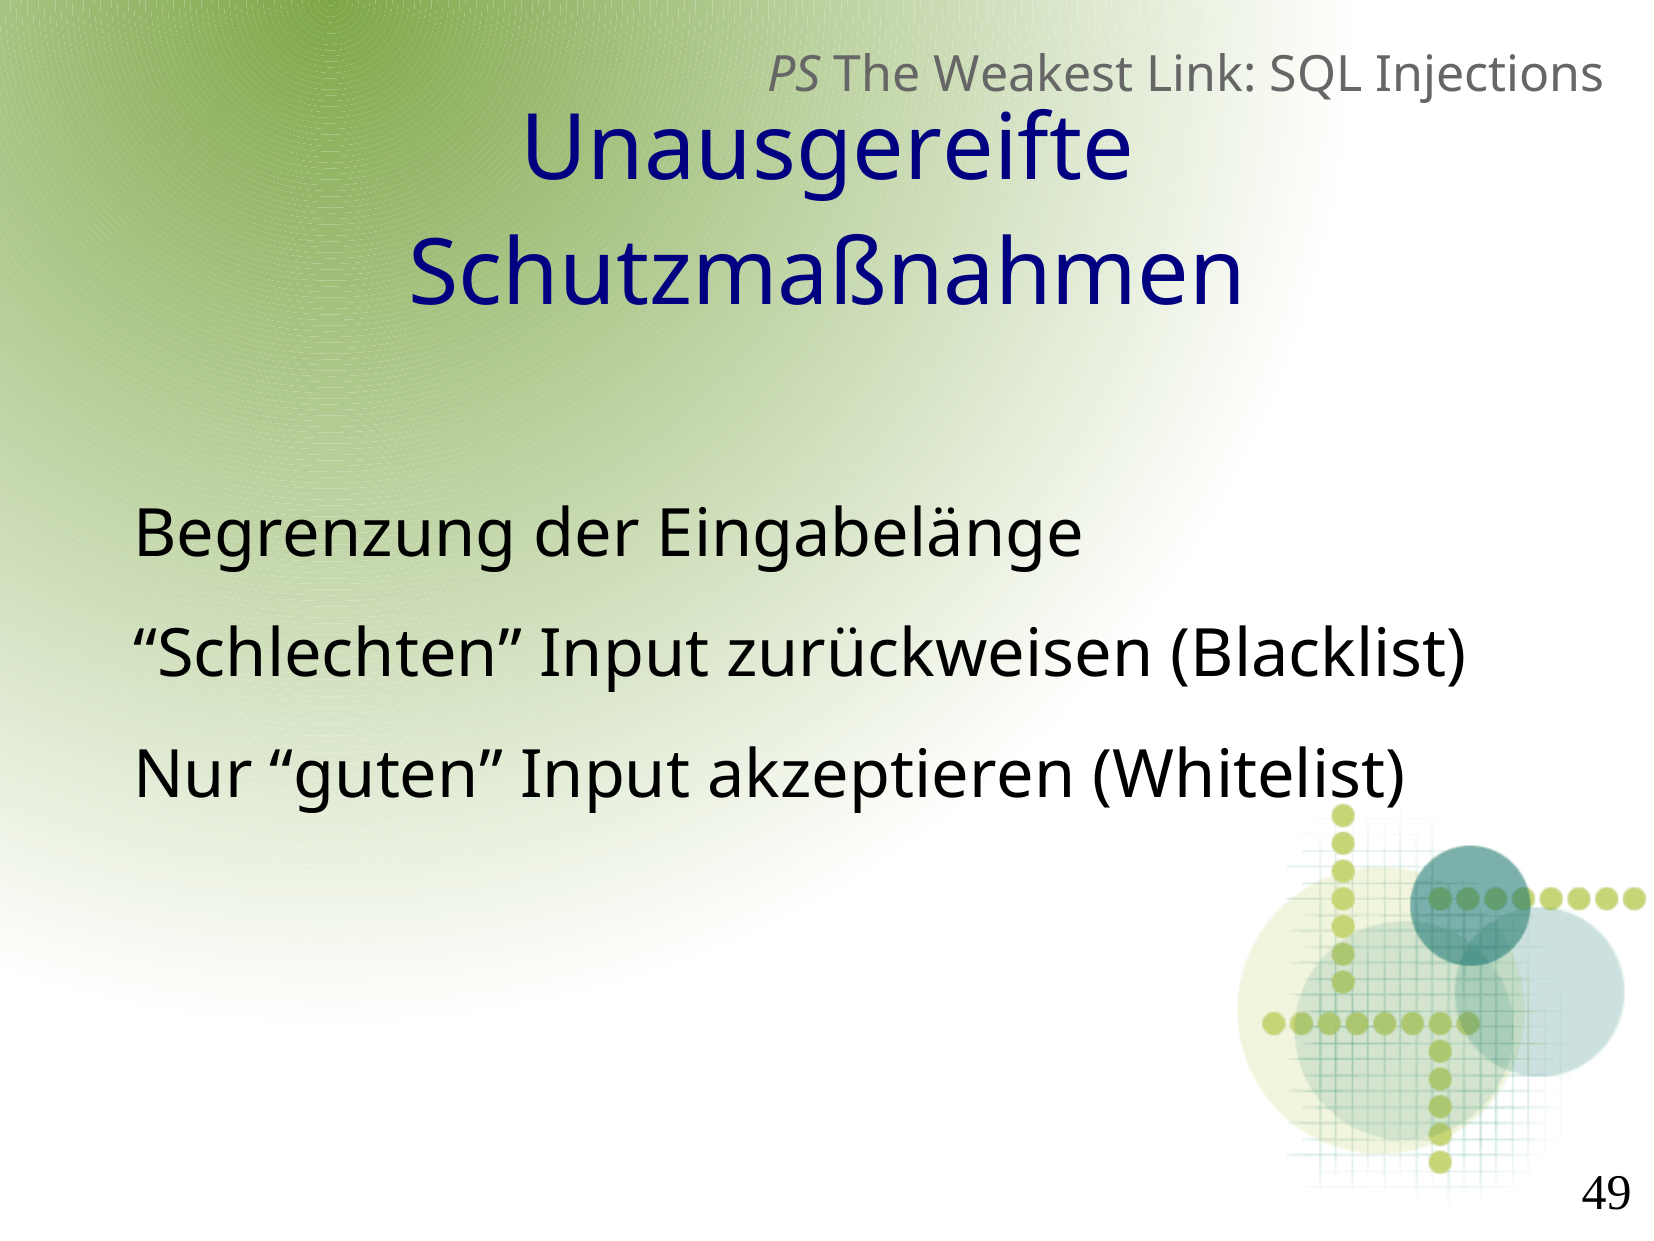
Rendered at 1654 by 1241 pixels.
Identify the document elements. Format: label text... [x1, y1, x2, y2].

list Begrenzung der Eingabelänge “Schlechten” Input zurückweisen (Blacklist) Nur “guten” Input akzeptieren (Whitelist) [115, 485, 1528, 1241]
title Unausgereifte Schutzmaßnahmen [121, 102, 1534, 311]
picture [1528, 792, 1654, 1211]
